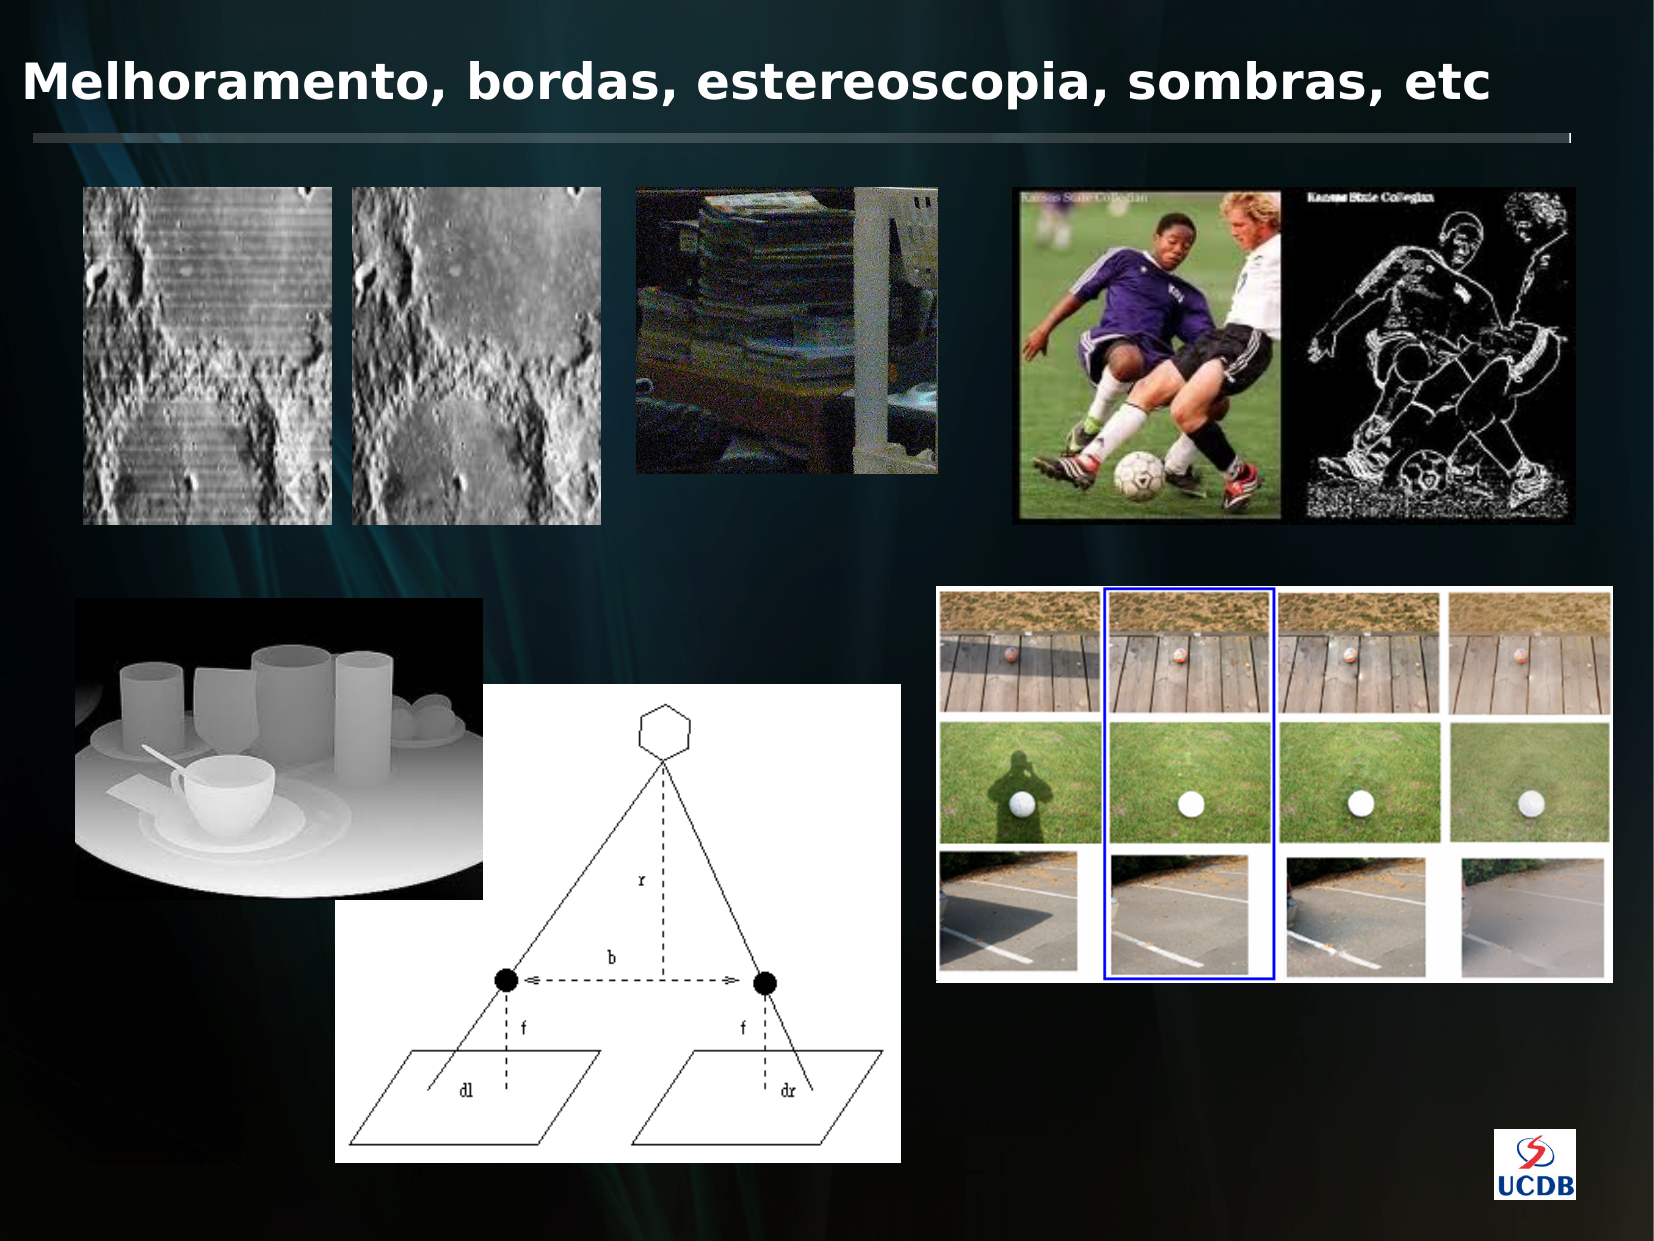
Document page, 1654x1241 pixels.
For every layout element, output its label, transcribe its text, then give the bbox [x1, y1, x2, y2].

picture [0, 0, 1654, 1241]
text_box Melhoramento, bordas, estereoscopia, sombras, etc [5, 45, 1553, 119]
